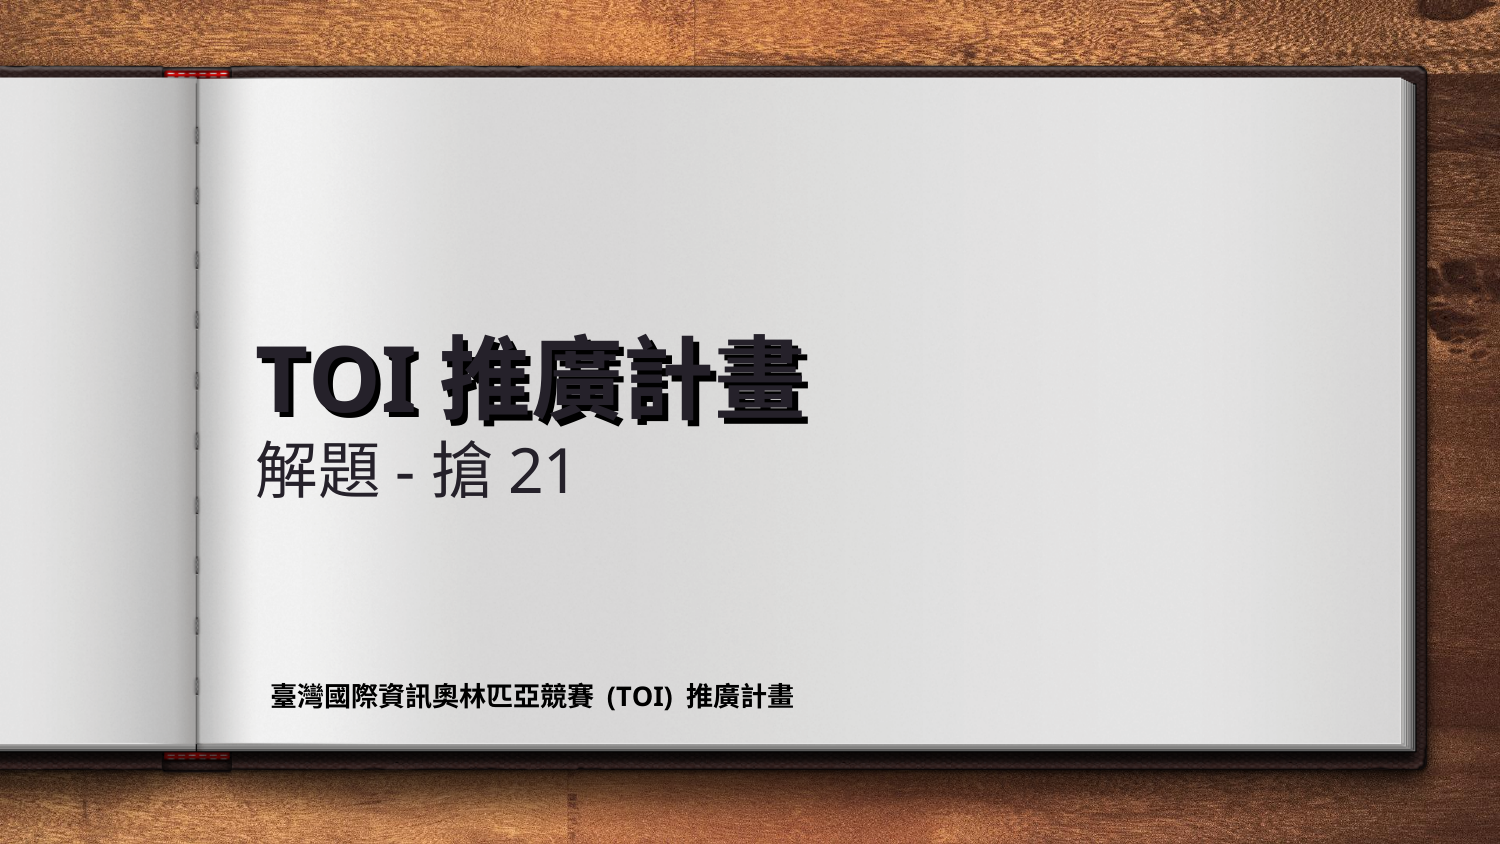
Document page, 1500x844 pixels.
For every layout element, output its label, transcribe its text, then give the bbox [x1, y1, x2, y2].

title TOI推廣計畫 解題-搶21 [240, 262, 894, 565]
